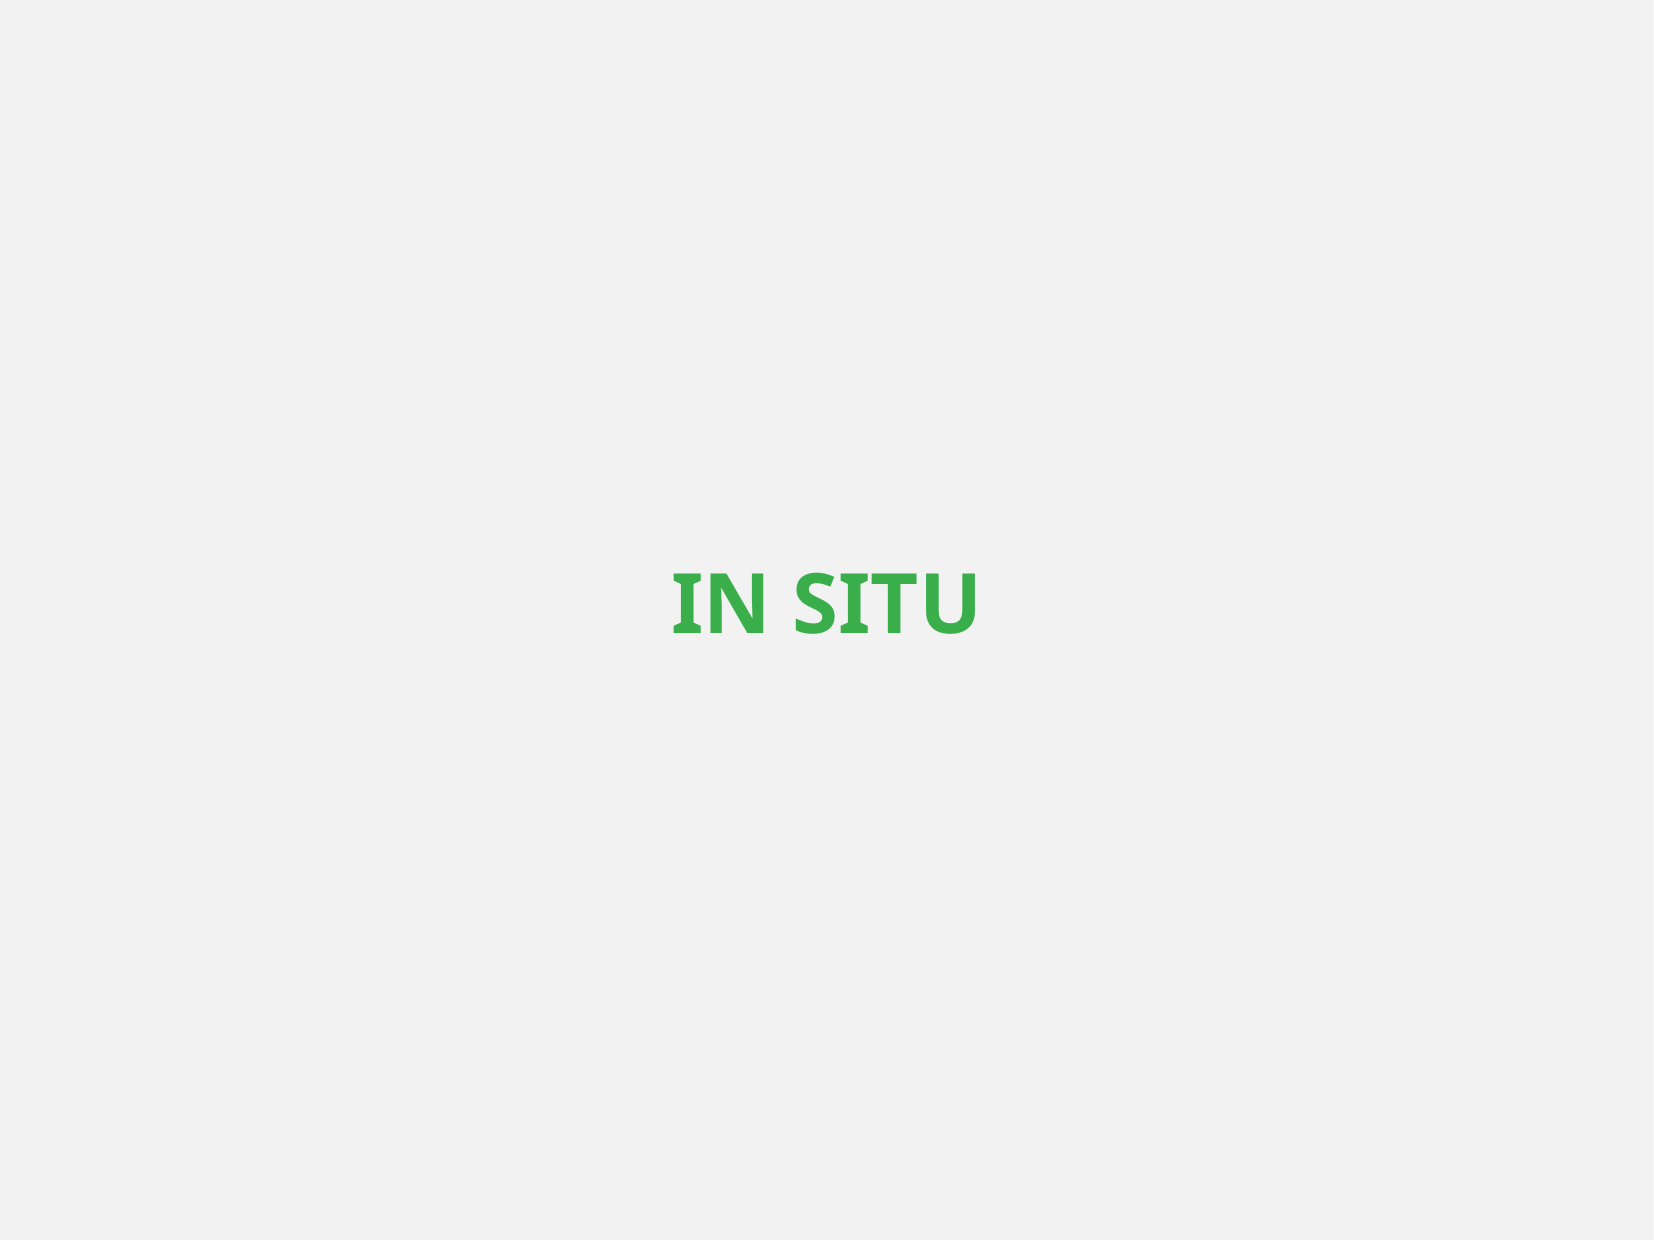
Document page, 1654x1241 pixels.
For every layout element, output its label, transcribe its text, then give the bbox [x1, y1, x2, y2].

title IN SITU [82, 498, 1571, 706]
